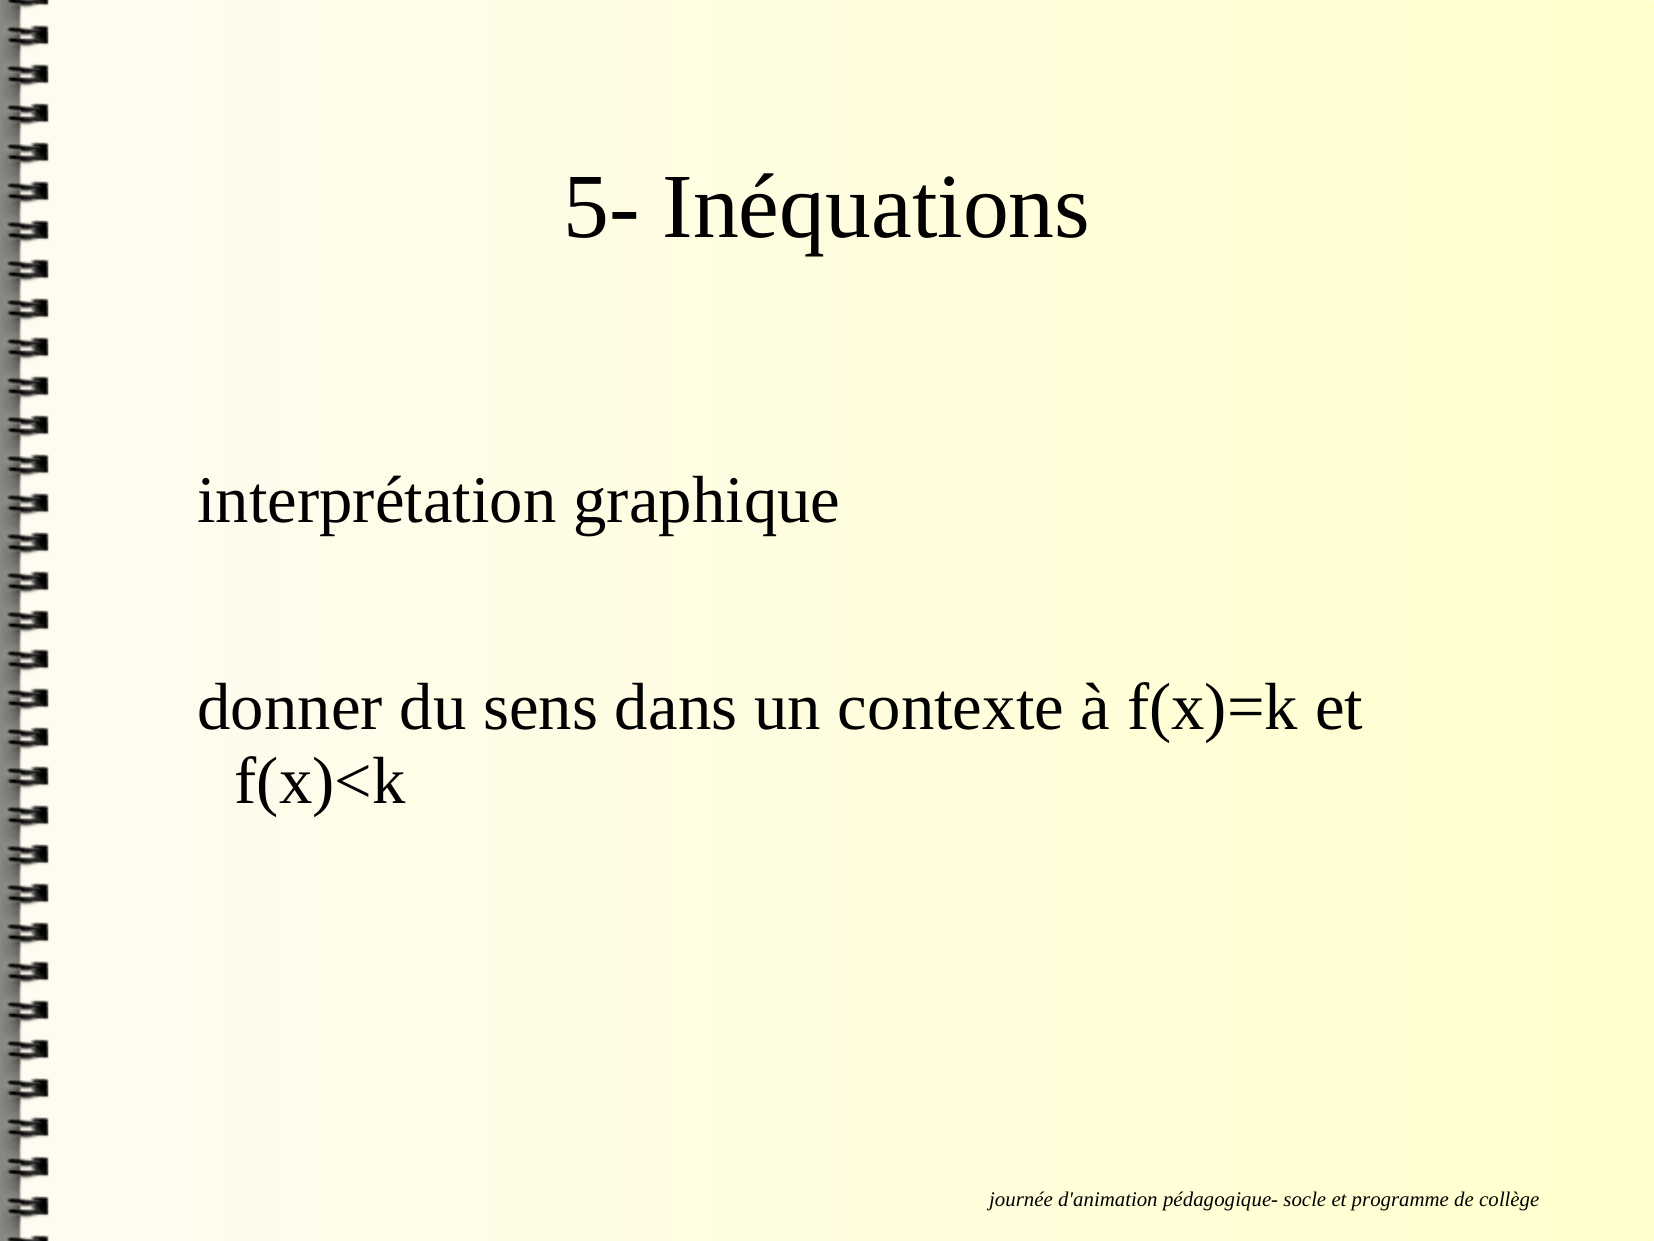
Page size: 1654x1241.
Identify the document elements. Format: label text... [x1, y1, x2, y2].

text_box journée d'animation pédagogique- socle et programme de collège [974, 1181, 1654, 1220]
list interprétation graphique donner du sens dans un contexte à f(x)=k et f(x)<k [123, 462, 1536, 1004]
title 5- Inéquations [121, 102, 1534, 311]
picture [0, 0, 1654, 1241]
